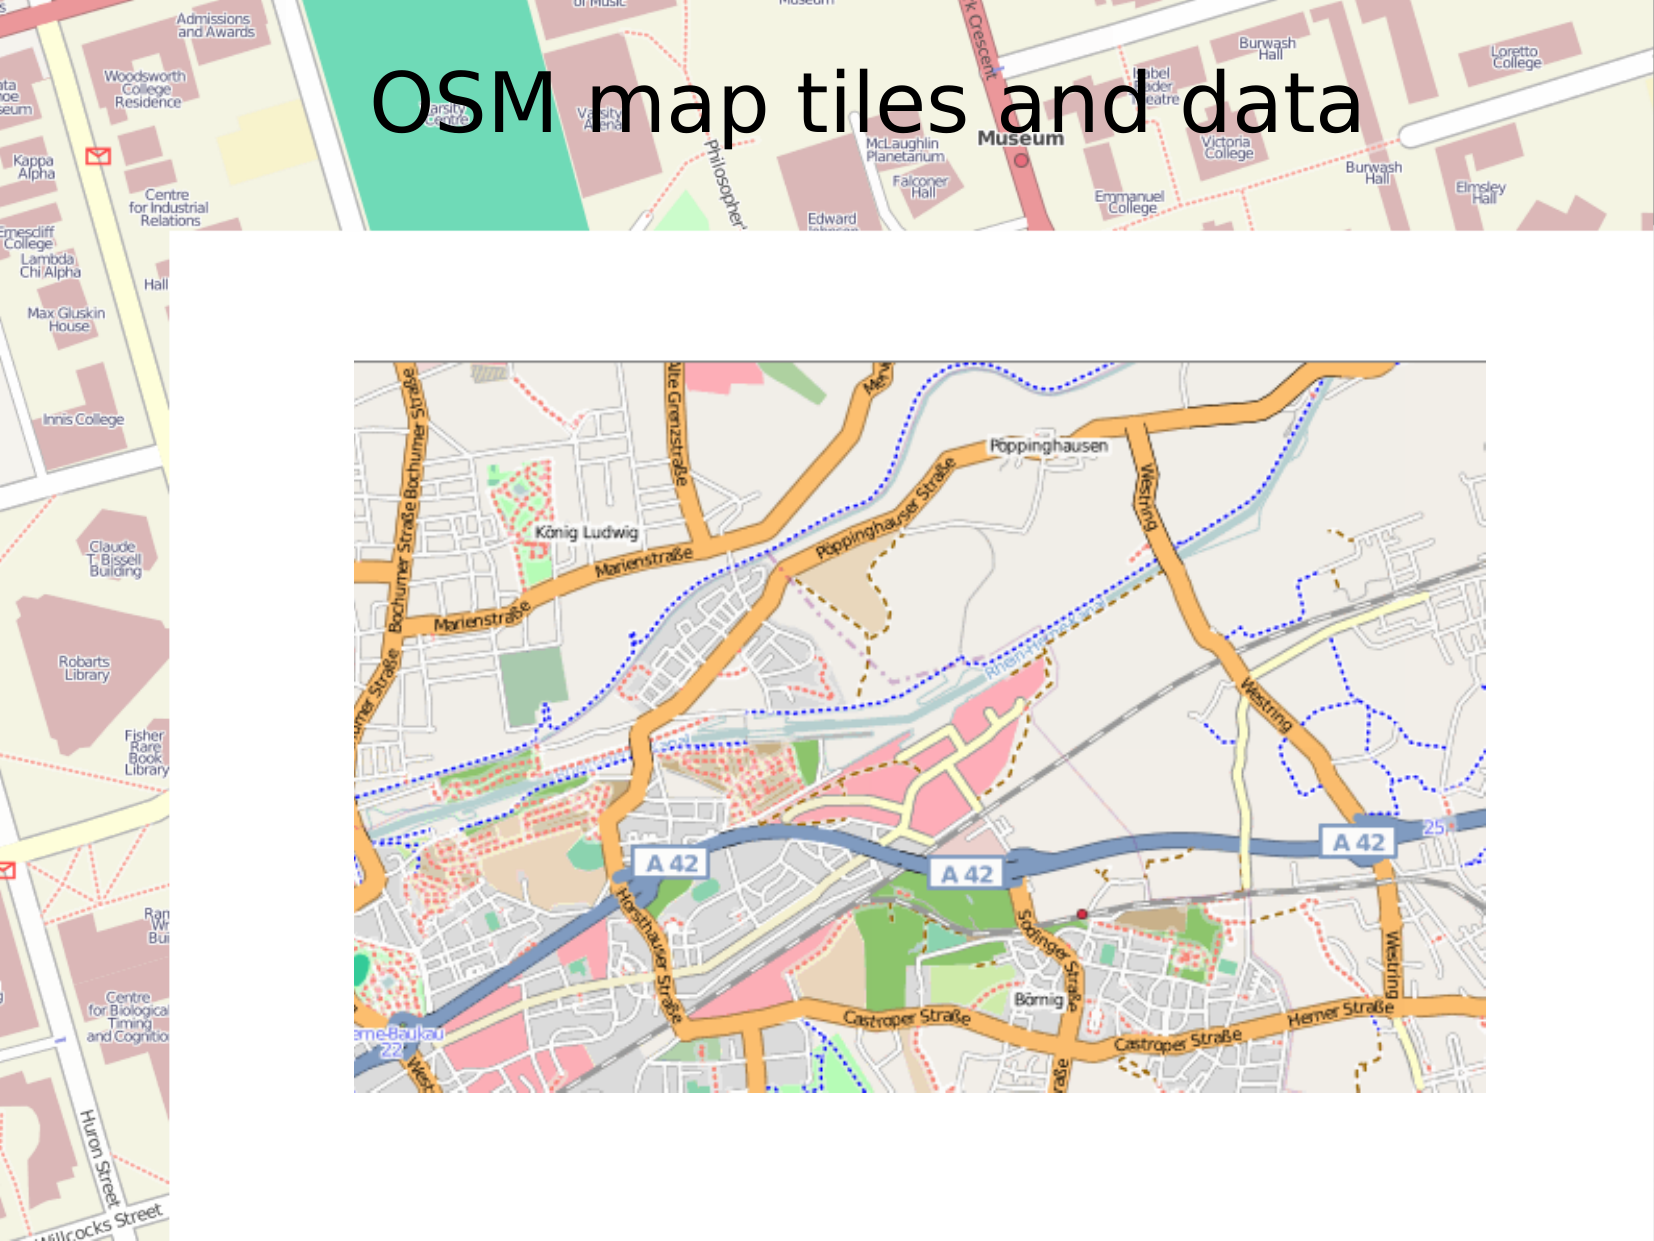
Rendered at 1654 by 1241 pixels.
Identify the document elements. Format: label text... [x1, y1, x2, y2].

picture [0, 0, 1654, 1241]
title OSM map tiles and data [124, 0, 1613, 208]
